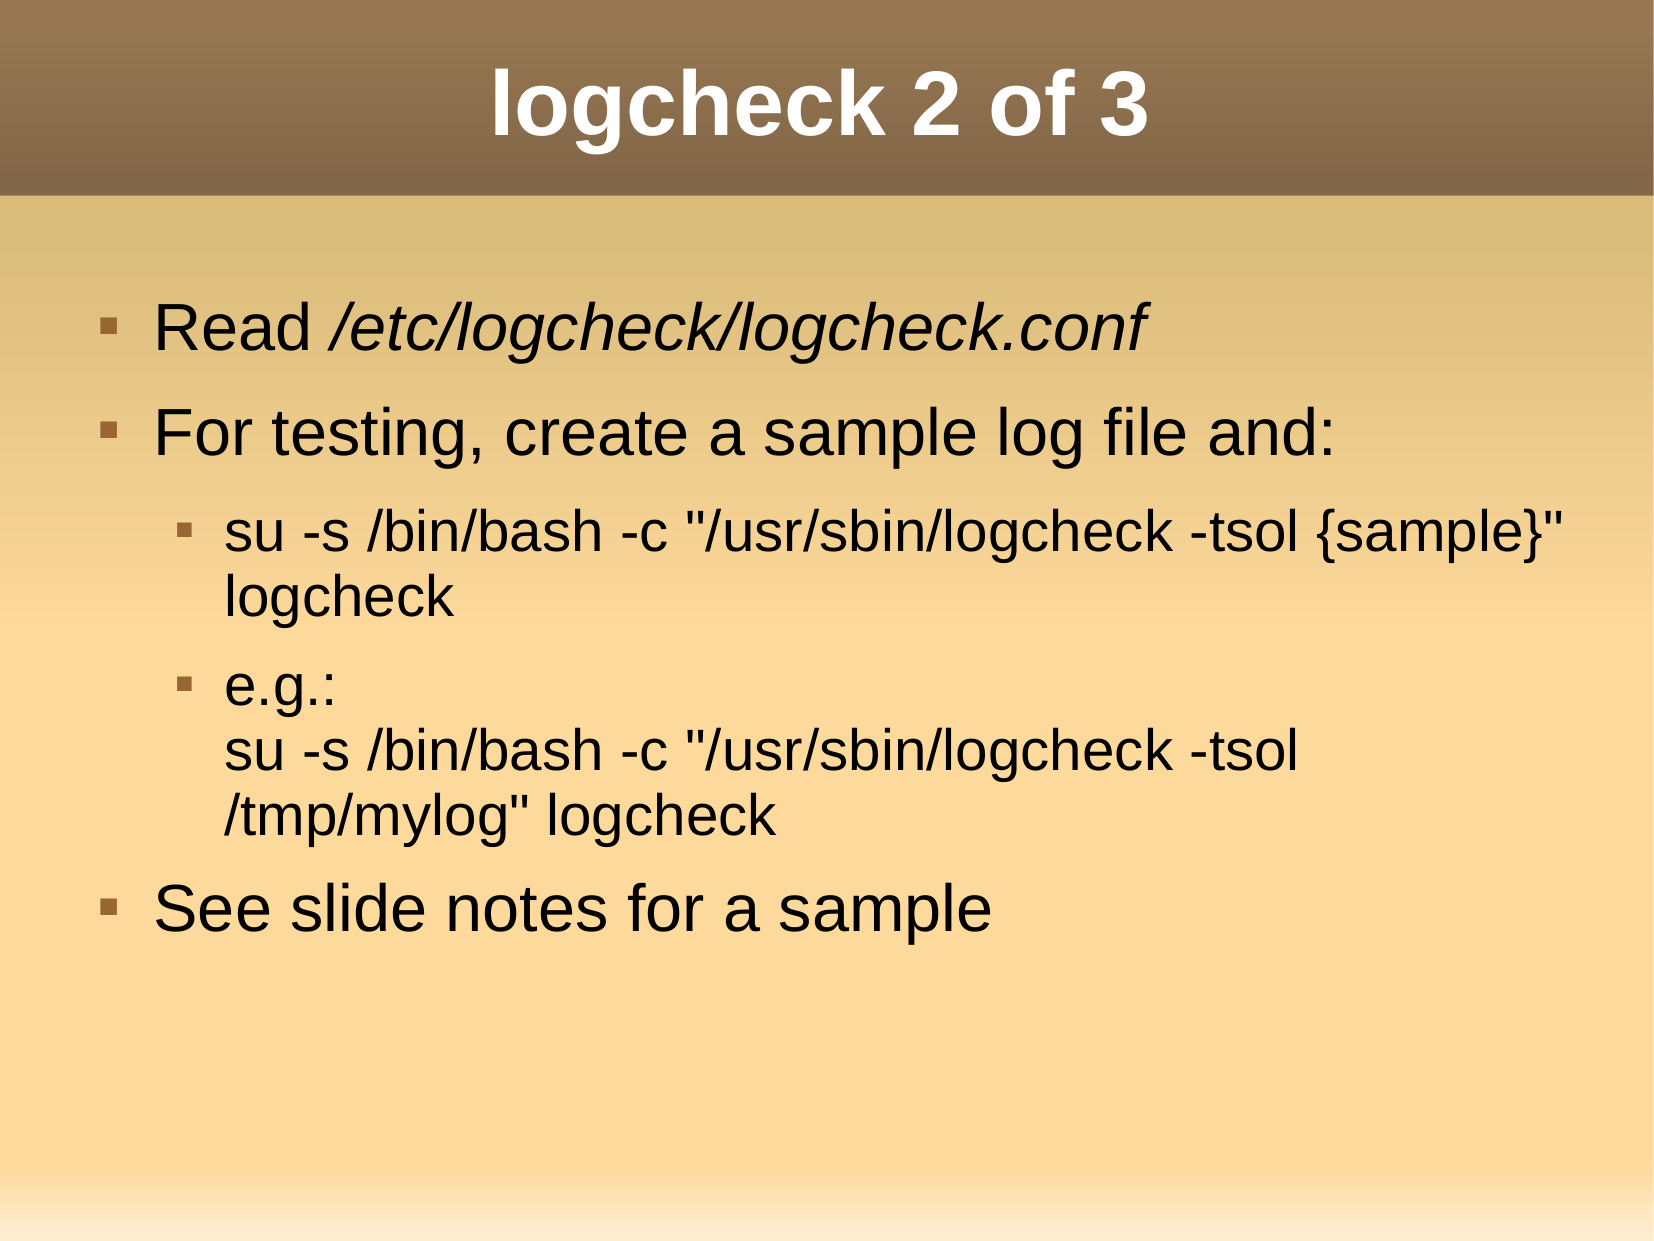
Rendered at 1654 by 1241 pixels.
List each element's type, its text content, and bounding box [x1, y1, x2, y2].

picture [0, 0, 1654, 1241]
list Read /etc/logcheck/logcheck.conf For testing, create a sample log file and: su -s /bin/bash -c "/usr/sbin/logcheck -tsol {sample}" logcheck e.g.: su -s /bin/bash -c "/usr/sbin/logcheck -tsol /tmp/mylog" logcheck See slide notes for a sample [82, 290, 1571, 1109]
title logcheck 2 of 3 [76, 0, 1565, 208]
